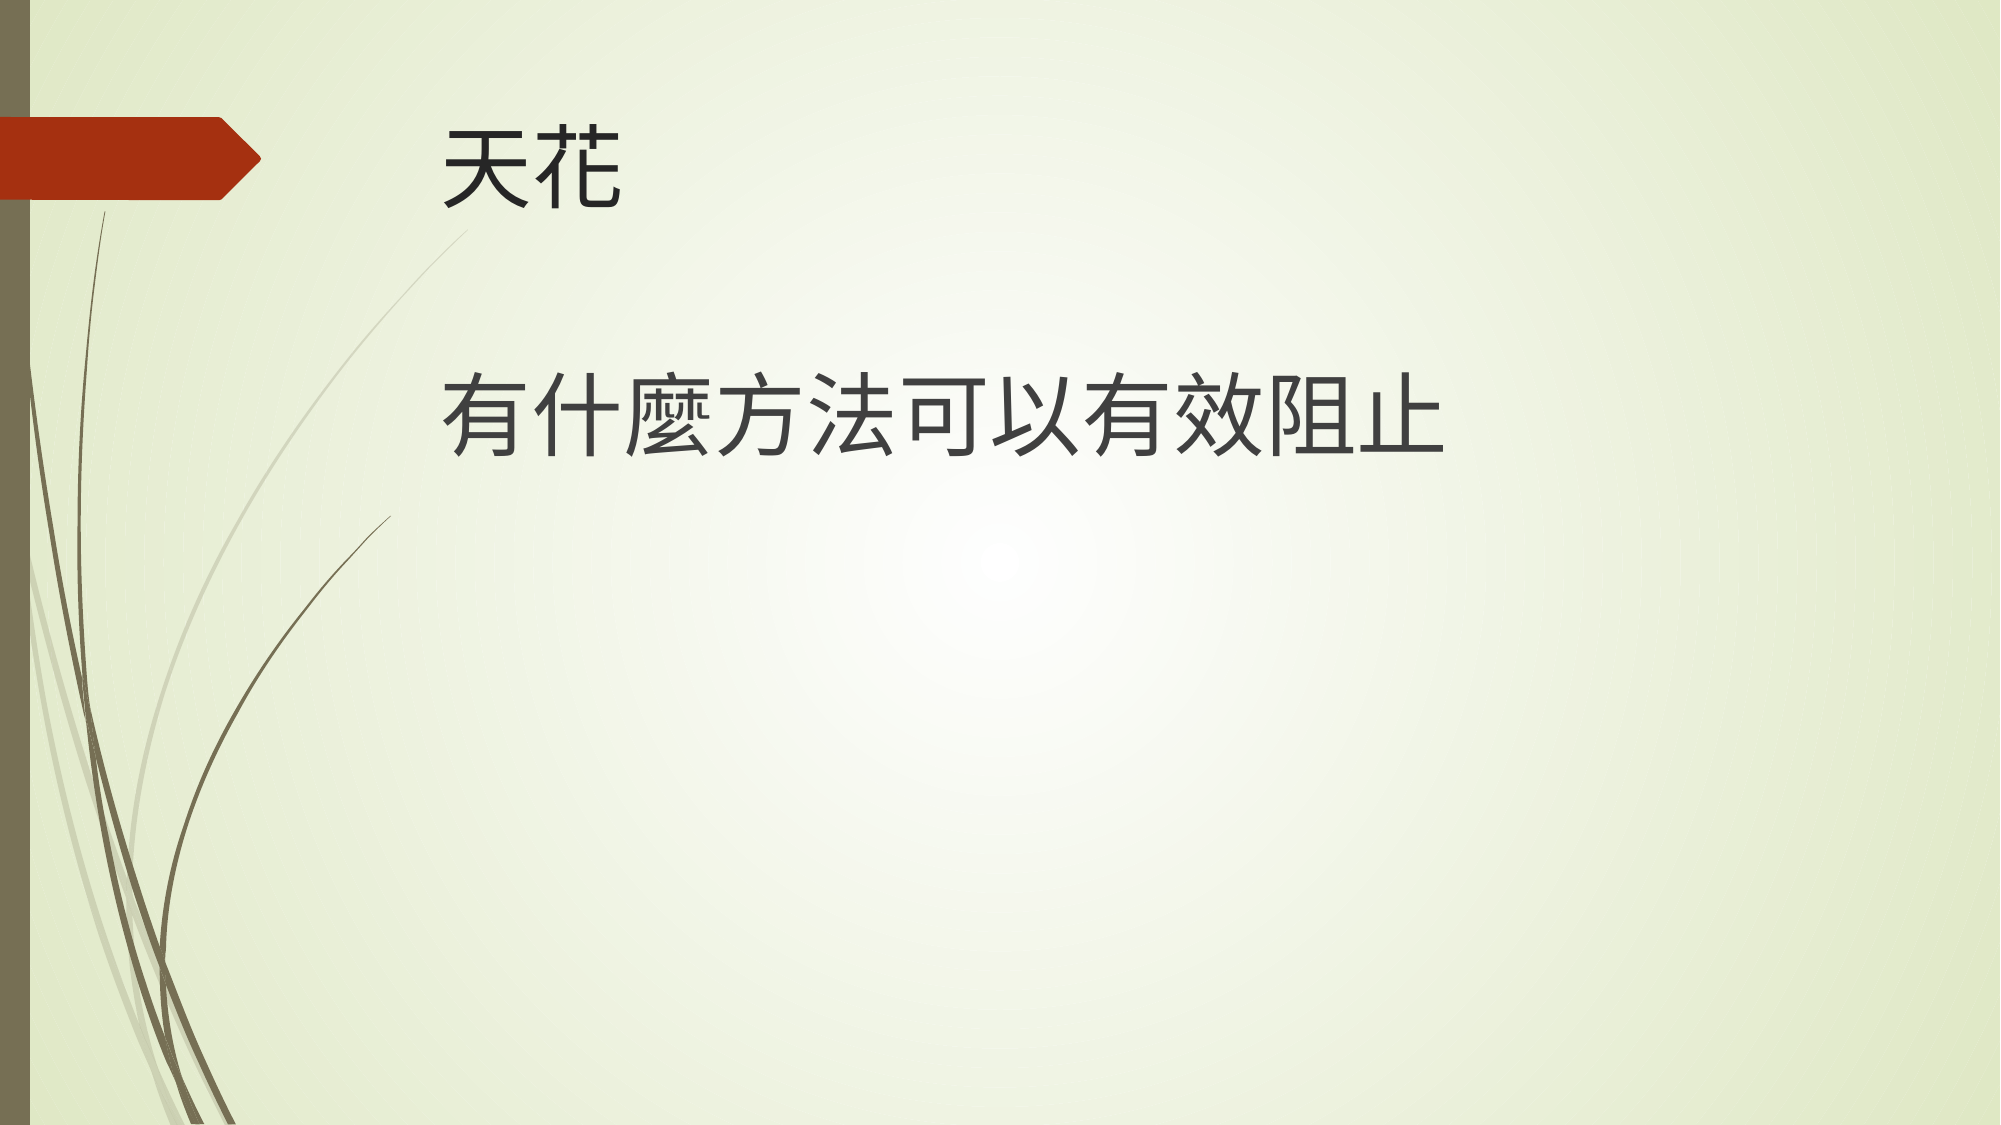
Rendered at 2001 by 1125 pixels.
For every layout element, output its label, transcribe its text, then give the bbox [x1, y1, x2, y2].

title 天花 [425, 102, 1888, 313]
list 有什麼方法可以有效阻止 [424, 350, 1888, 970]
